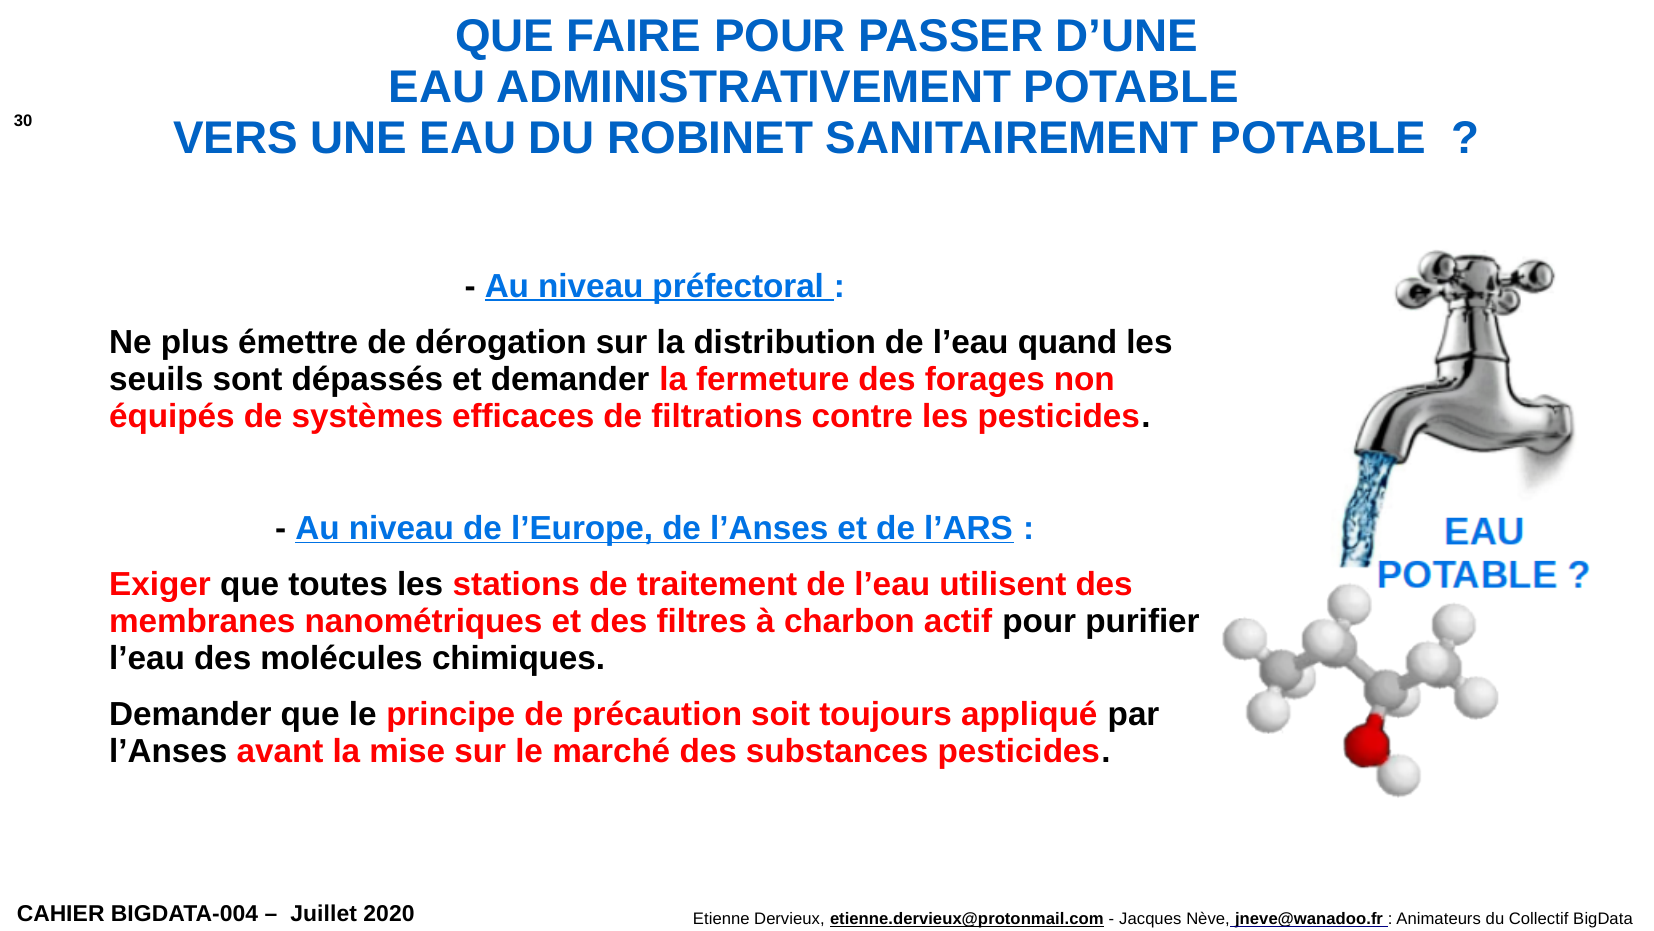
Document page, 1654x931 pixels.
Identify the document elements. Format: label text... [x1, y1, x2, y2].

text_box CAHIER BIGDATA-004 – Juillet 2020 [2, 893, 430, 931]
text_box - Au niveau préfectoral : Ne plus émettre de dérogation sur la distribution de l’eau quand les seuils sont dépassés et demander la fermeture des forages non équipés de systèmes efficaces de filtrations contre les pesticides. - Au niveau de l’Europe, de l’Anses et de l’ARS : Exiger que toutes les stations de traitement de l’eau utilisent des membranes nanométriques et des filtres à charbon actif pour purifier l’eau des molécules chimiques. Demander que le principe de précaution soit toujours appliqué par l’Anses avant la mise sur le marché des substances pesticides. [94, 260, 1207, 777]
picture [1207, 220, 1609, 814]
text_box QUE FAIRE POUR PASSER D’UNE EAU ADMINISTRATIVEMENT POTABLE VERS UNE EAU DU ROBINET SANITAIREMENT POTABLE ? [158, 2, 1495, 174]
text_box [0, 104, 110, 138]
text_box Etienne Dervieux, etienne.dervieux@protonmail.com - Jacques Nève, jneve@wanadoo.fr : Animateurs du Collectif BigData [678, 902, 1654, 931]
